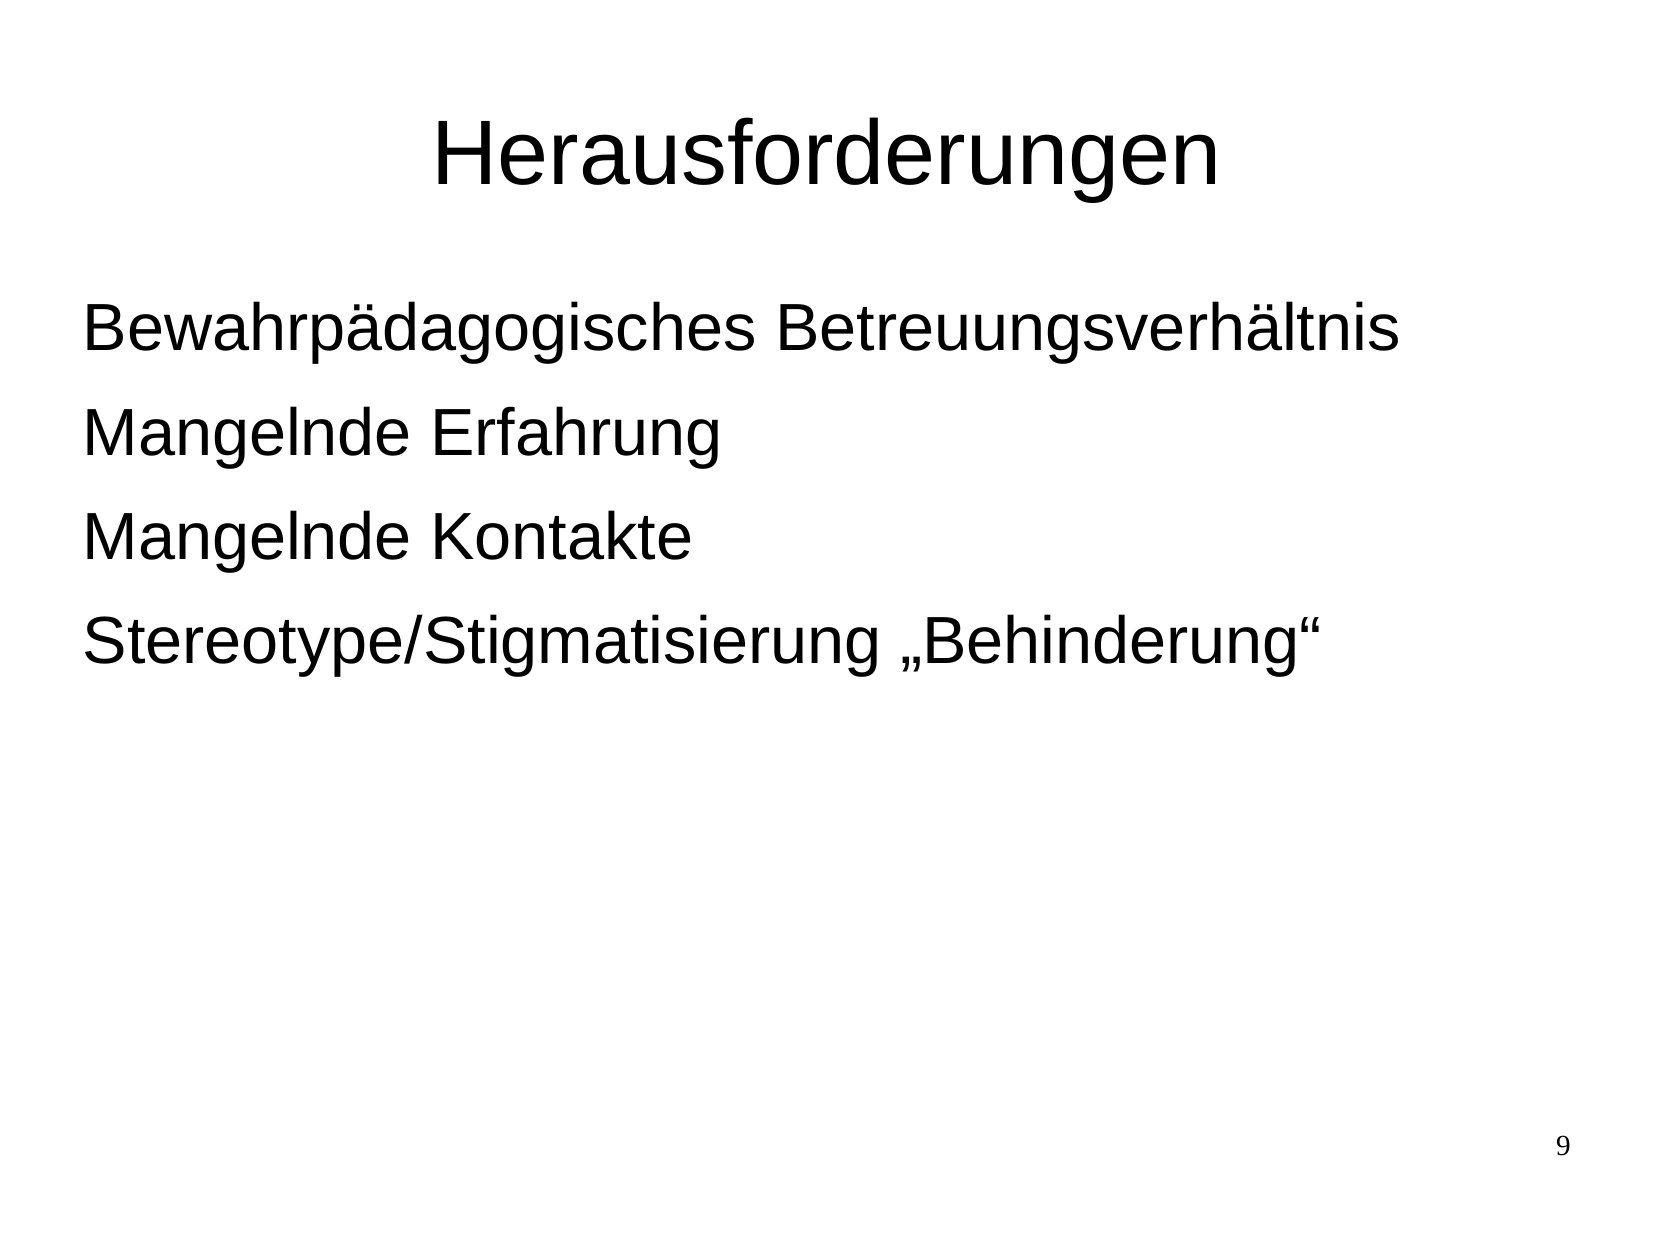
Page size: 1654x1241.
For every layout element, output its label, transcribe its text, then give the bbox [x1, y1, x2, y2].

title Herausforderungen [82, 49, 1571, 257]
list Bewahrpädagogisches Betreuungsverhältnis Mangelnde Erfahrung Mangelnde Kontakte Stereotype/Stigmatisierung „Behinderung“ [82, 290, 1571, 1010]
